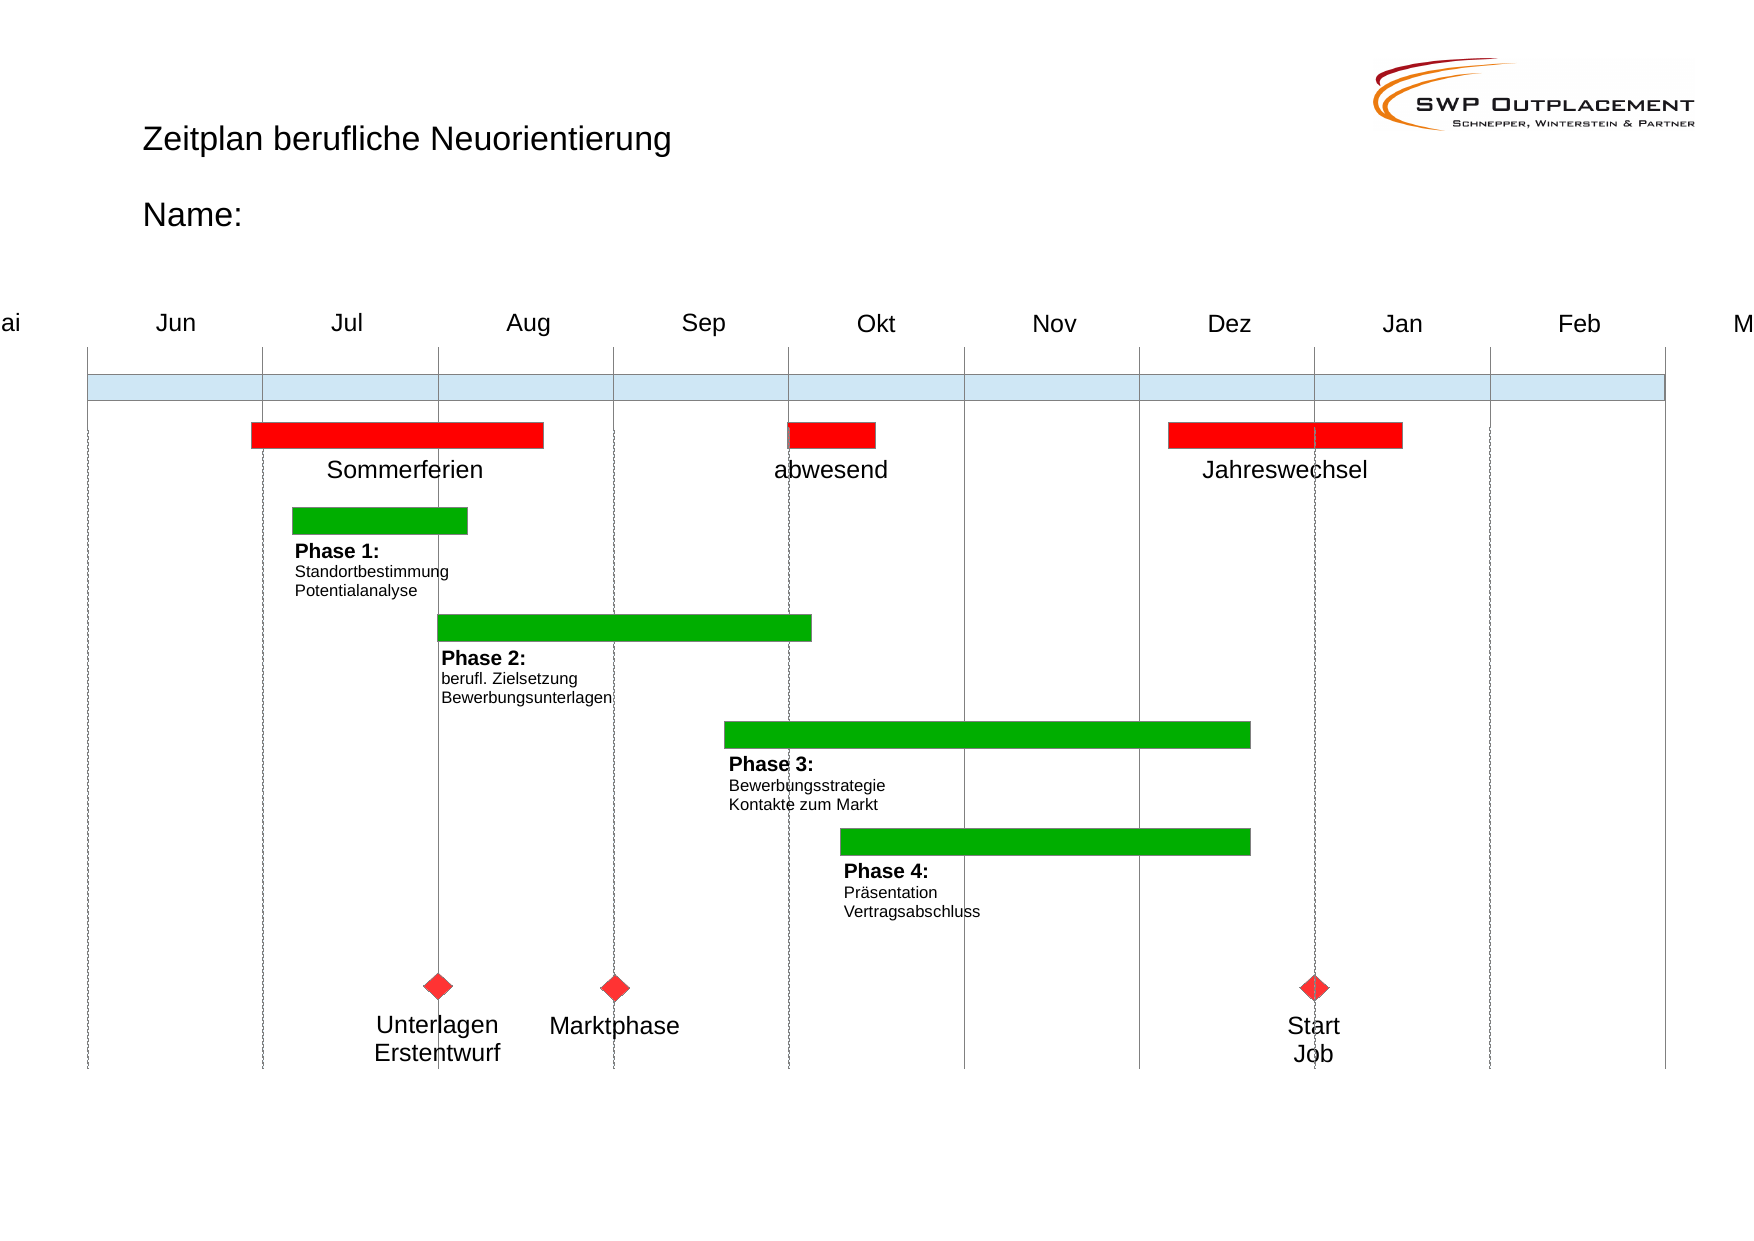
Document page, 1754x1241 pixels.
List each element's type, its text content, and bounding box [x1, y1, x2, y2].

text_box Jul [316, 301, 379, 355]
text_box abwesend [790, 448, 904, 492]
text_box Jan [1368, 302, 1439, 356]
text_box Phase 3: Bewerbungsstrategie Kontakte zum Markt [714, 745, 901, 822]
text_box abwesend [759, 448, 788, 492]
text_box [423, 715, 453, 1002]
text_box Sommerferien [311, 448, 500, 492]
text_box Marktphase [534, 1004, 696, 1048]
text_box Zeitplan berufliche Neuorientierung Name: [127, 112, 749, 242]
text_box Start Job [1272, 1004, 1356, 1076]
text_box Nov [1017, 302, 1092, 356]
text_box Jun [141, 301, 212, 355]
text_box Jahreswechsel [1316, 448, 1383, 492]
text_box Jahreswechsel [1187, 448, 1314, 492]
text_box [292, 492, 468, 535]
text_box Dez [1192, 302, 1267, 356]
text_box Sep [666, 301, 742, 356]
text_box Feb [1543, 302, 1617, 356]
text_box Okt [842, 301, 911, 356]
text_box Unterlagen Erstentwurf [359, 1002, 516, 1074]
text_box Aug [491, 301, 566, 355]
text_box [87, 347, 1666, 1069]
text_box Mrz [1718, 302, 1754, 356]
text_box Phase 4: Präsentation Vertragsabschluss [829, 852, 996, 929]
text_box Phase 2: berufl. Zielsetzung Bewerbungsunterlagen [426, 638, 731, 715]
text_box Phase 1: Standortbestimmung Potentialanalyse [280, 532, 465, 608]
text_box Mai [0, 301, 36, 355]
text_box [600, 715, 630, 1004]
picture [1373, 58, 1695, 131]
